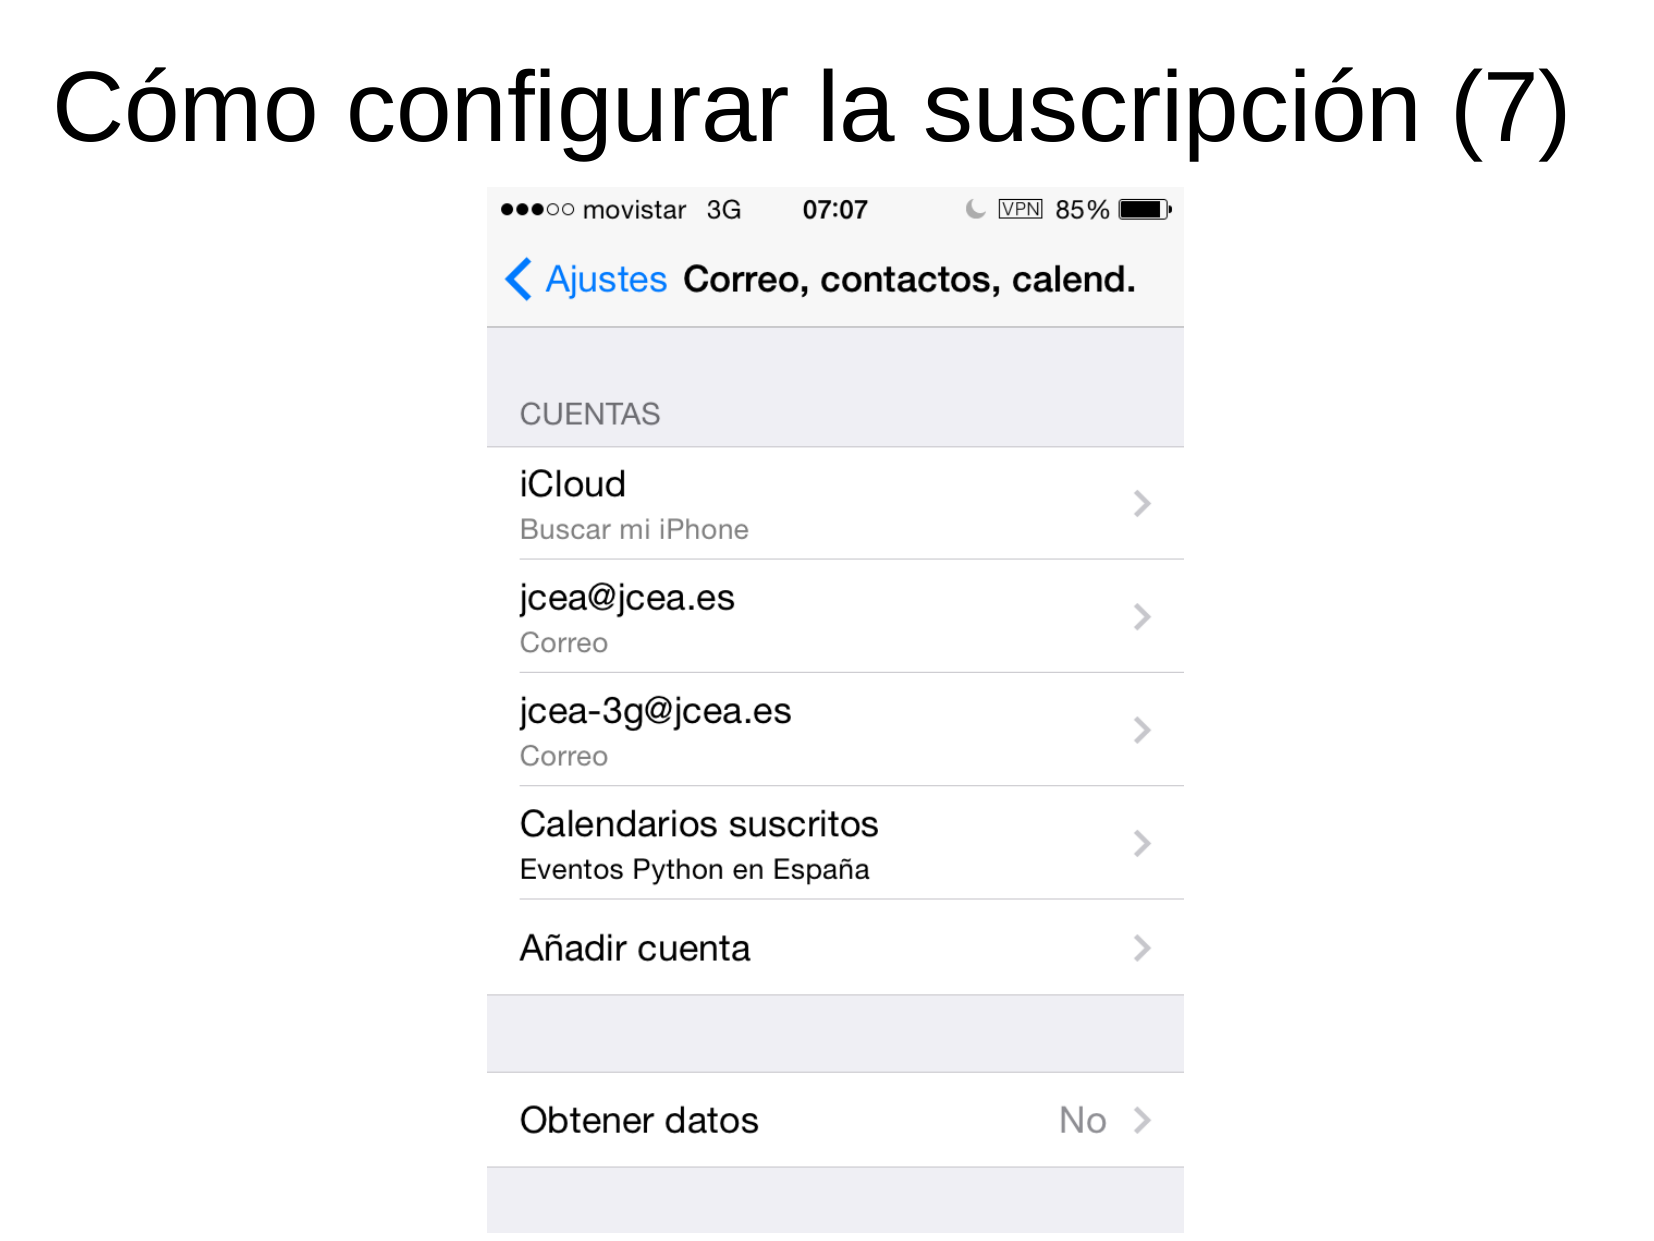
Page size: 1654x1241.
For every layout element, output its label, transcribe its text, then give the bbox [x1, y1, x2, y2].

picture [487, 187, 1184, 1233]
text_box Cómo configurar la suscripción (7) [37, 43, 1613, 171]
